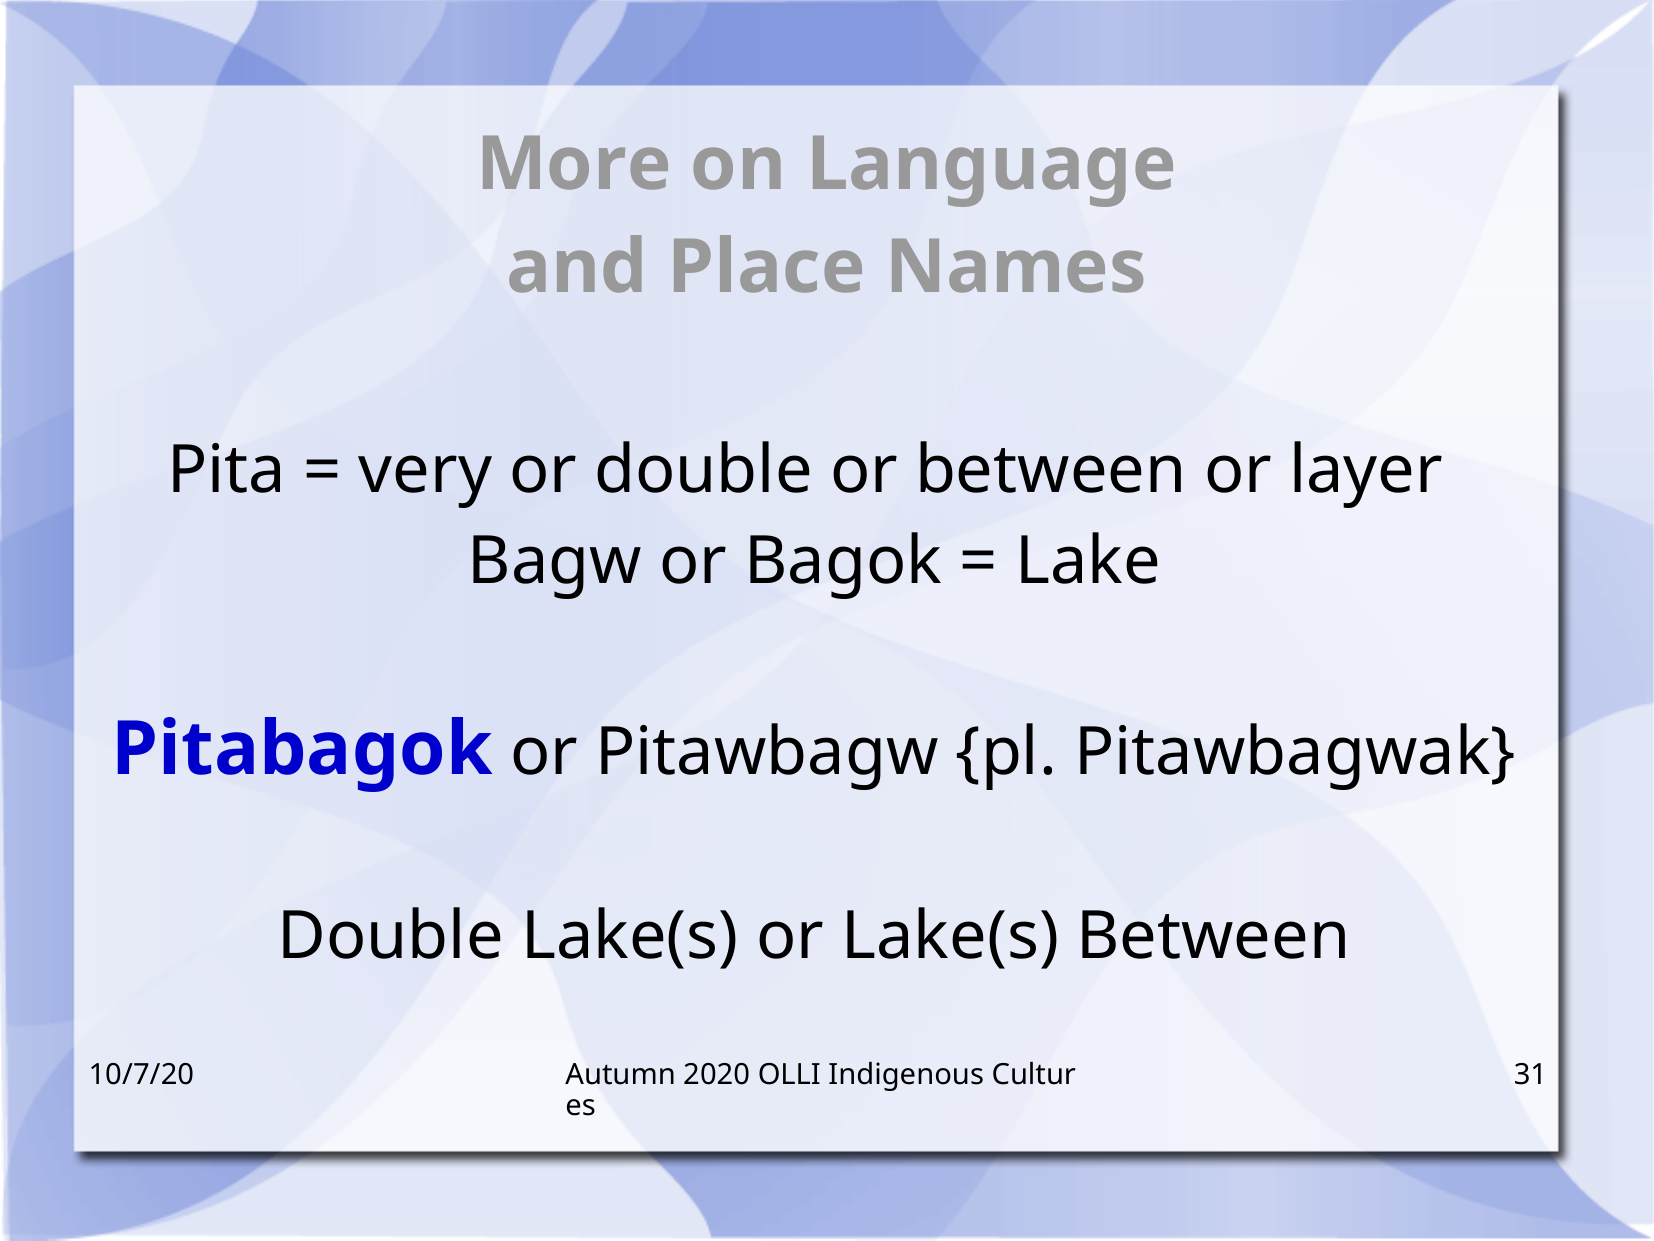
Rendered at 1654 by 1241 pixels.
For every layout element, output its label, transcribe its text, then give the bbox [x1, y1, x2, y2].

text_box Pita = very or double or between or layer Bagw or Bagok = Lake Pitabagok or Pitawbagw {pl. Pitawbagwak} Double Lake(s) or Lake(s) Between [70, 290, 1559, 1109]
title More on Language and Place Names [82, 108, 1571, 316]
picture [0, 0, 1654, 1241]
